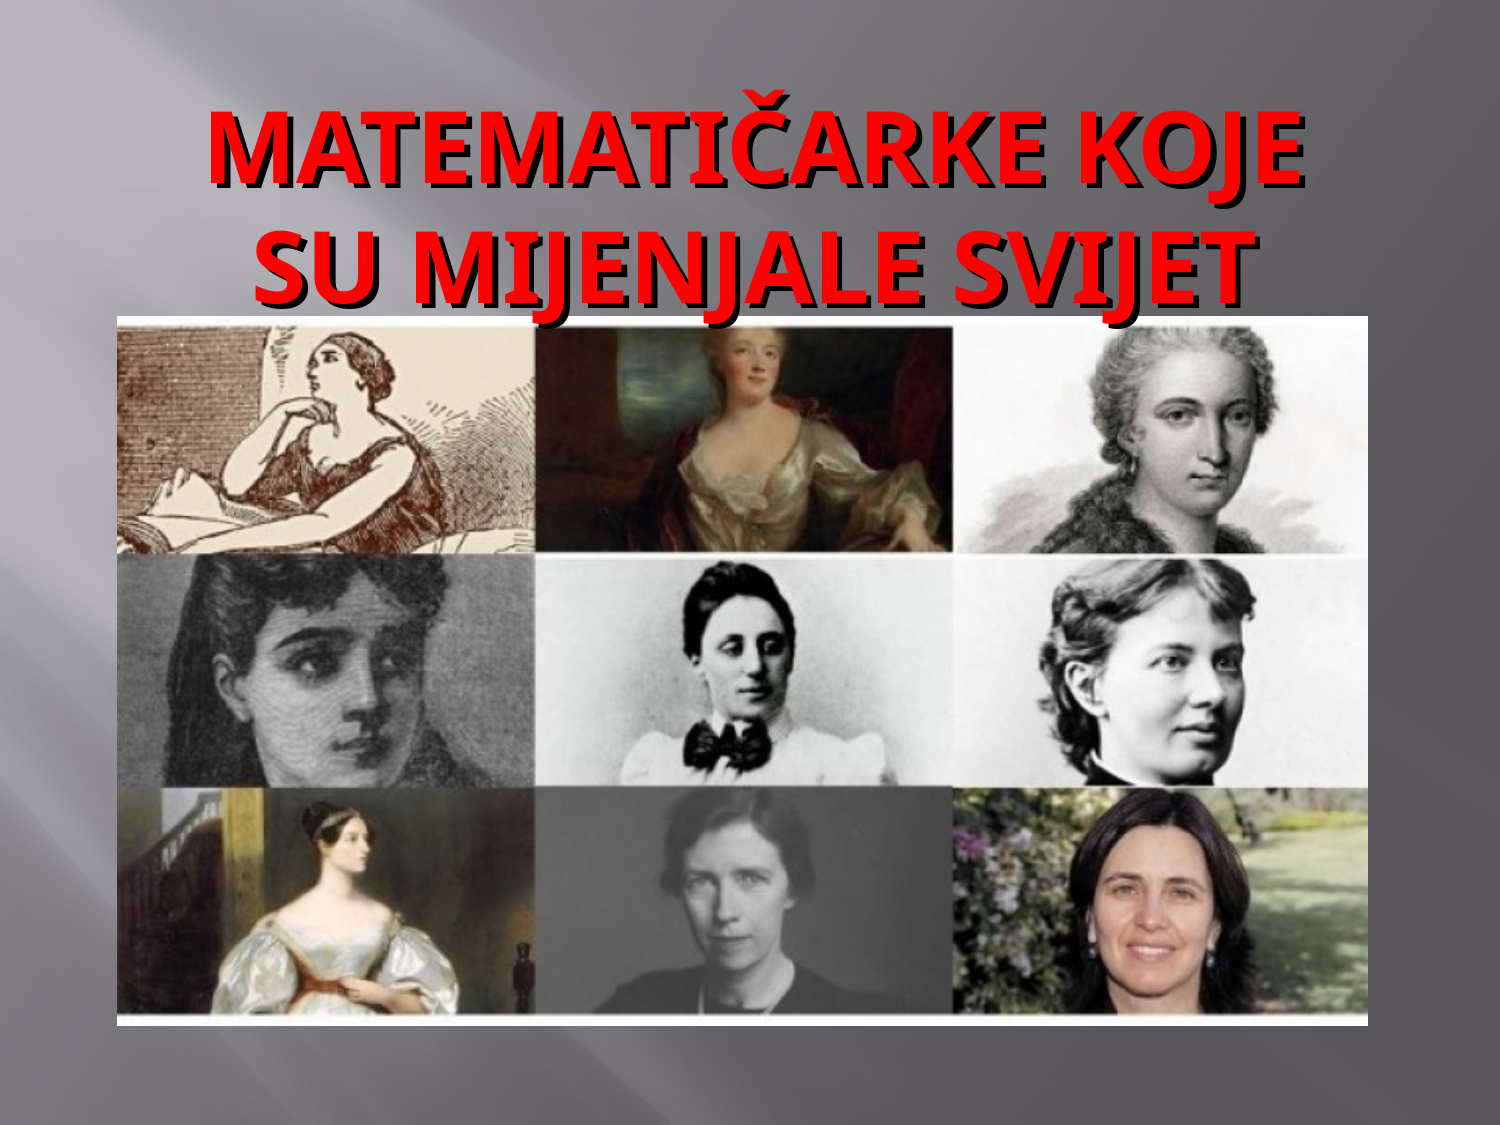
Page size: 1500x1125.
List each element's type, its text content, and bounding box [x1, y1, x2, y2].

picture [117, 324, 1368, 1026]
title Matematičarke koje su mijenjale svijet [117, 82, 1393, 324]
